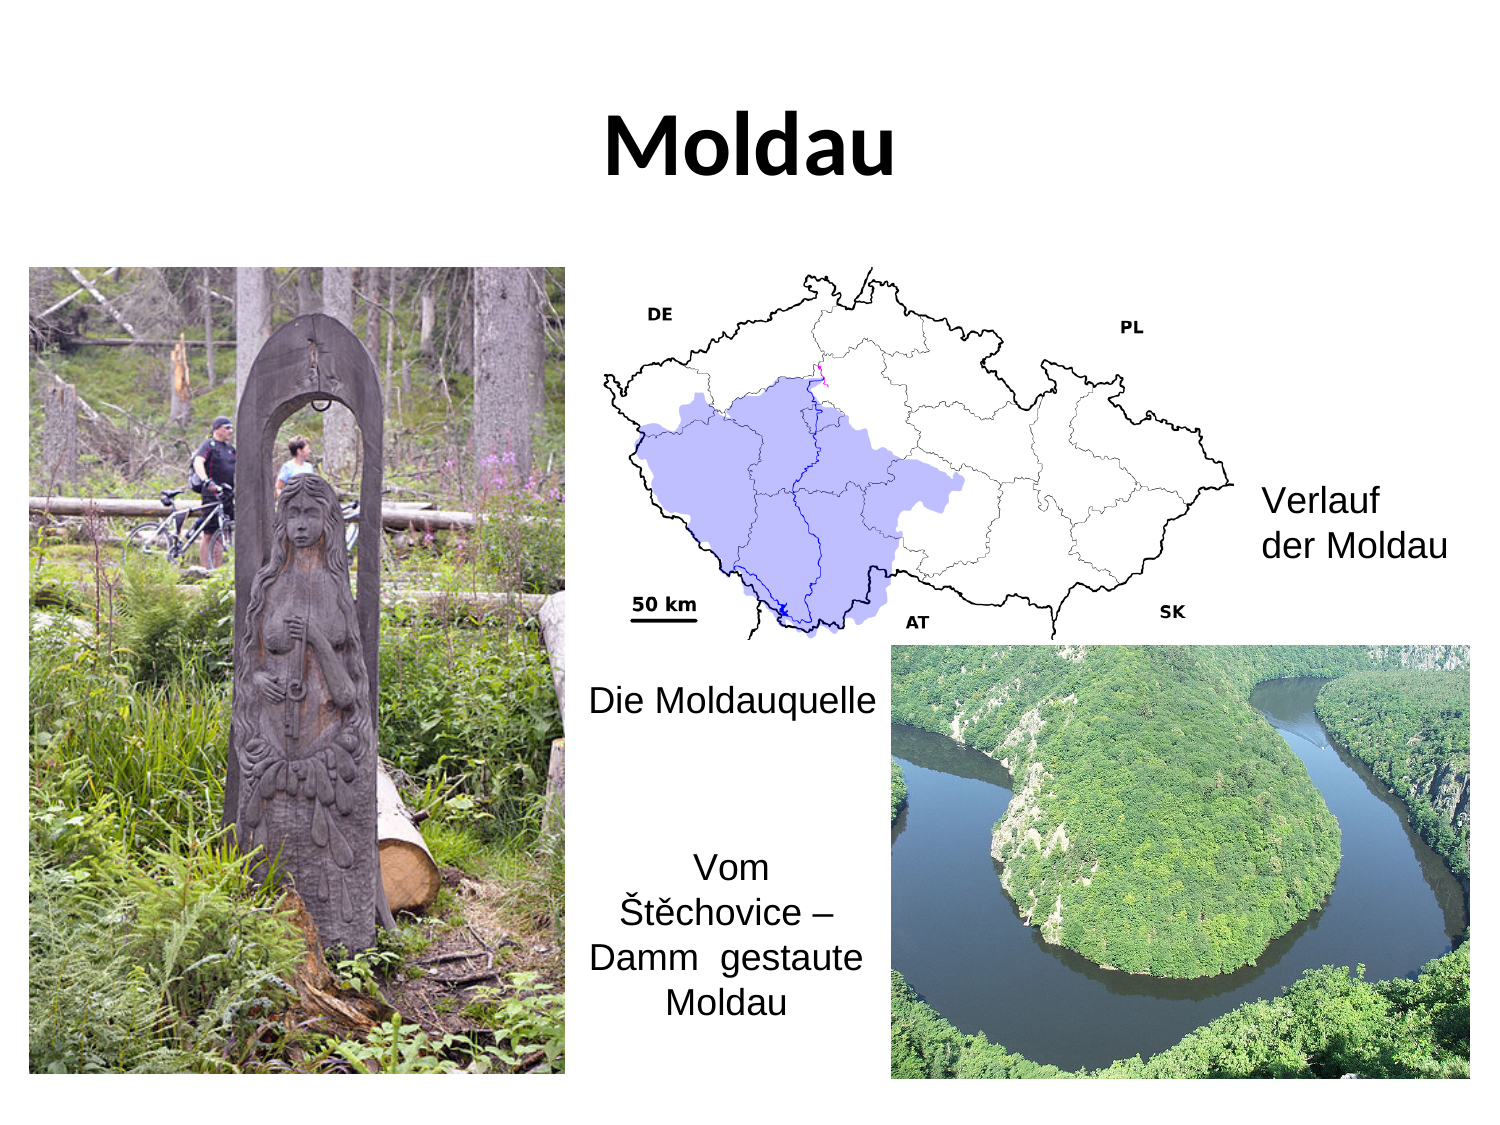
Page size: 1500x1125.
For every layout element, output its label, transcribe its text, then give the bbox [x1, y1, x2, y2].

title Moldau [75, 45, 1426, 233]
picture [891, 645, 1470, 1079]
picture [29, 267, 565, 1074]
text_box Die Moldauquelle [573, 668, 892, 730]
text_box Vom Štěchovice –Damm gestaute Moldau [572, 835, 880, 1031]
text_box Verlauf der Moldau [1246, 467, 1474, 574]
picture [596, 267, 1234, 640]
